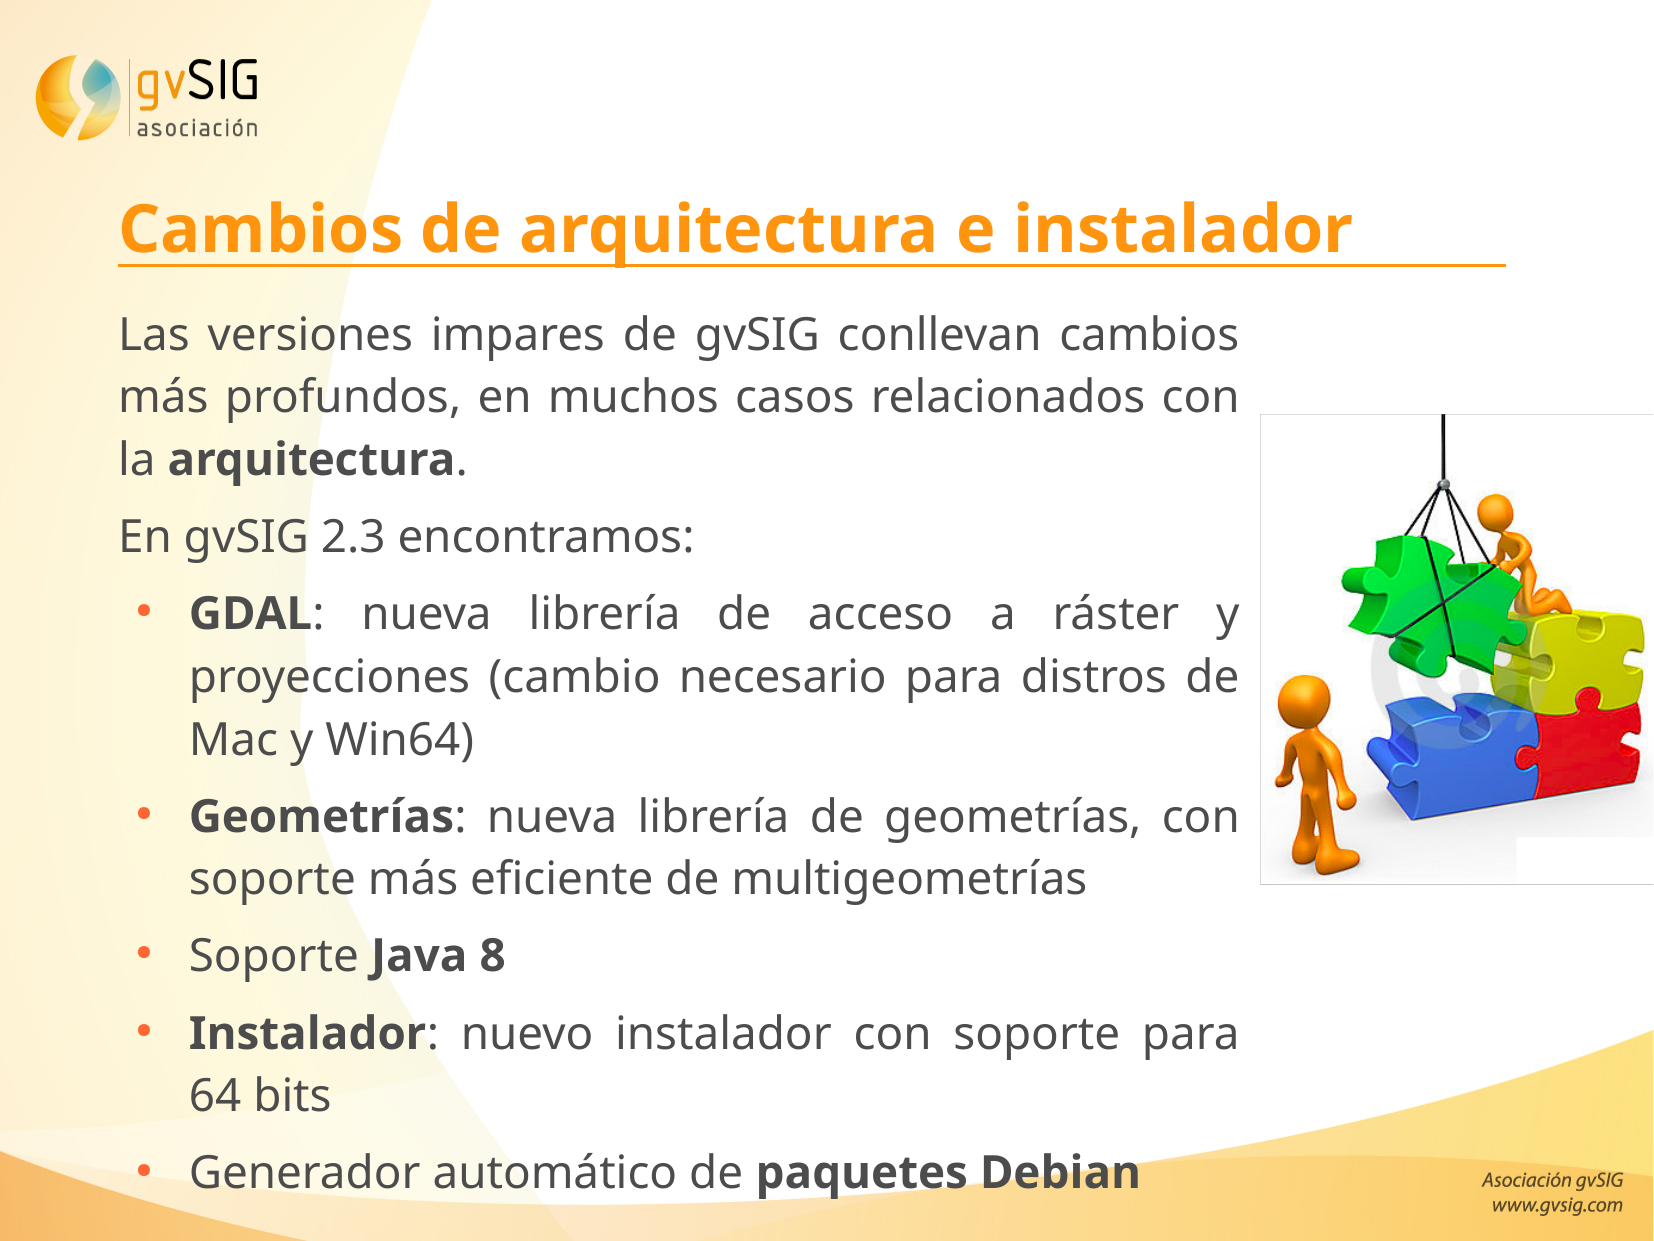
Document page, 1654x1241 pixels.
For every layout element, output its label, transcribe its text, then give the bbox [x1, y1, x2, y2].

picture [0, 0, 1654, 1241]
list Las versiones impares de gvSIG conllevan cambios más profundos, en muchos casos relacionados con la arquitectura. En gvSIG 2.3 encontramos: GDAL: nueva librería de acceso a ráster y proyecciones (cambio necesario para distros de Mac y Win64) Geometrías: nueva librería de geometrías, con soporte más eficiente de multigeometrías Soporte Java 8 Instalador: nuevo instalador con soporte para 64 bits Generador automático de paquetes Debian [118, 301, 1241, 1136]
title Cambios de arquitectura e instalador [118, 177, 1607, 276]
